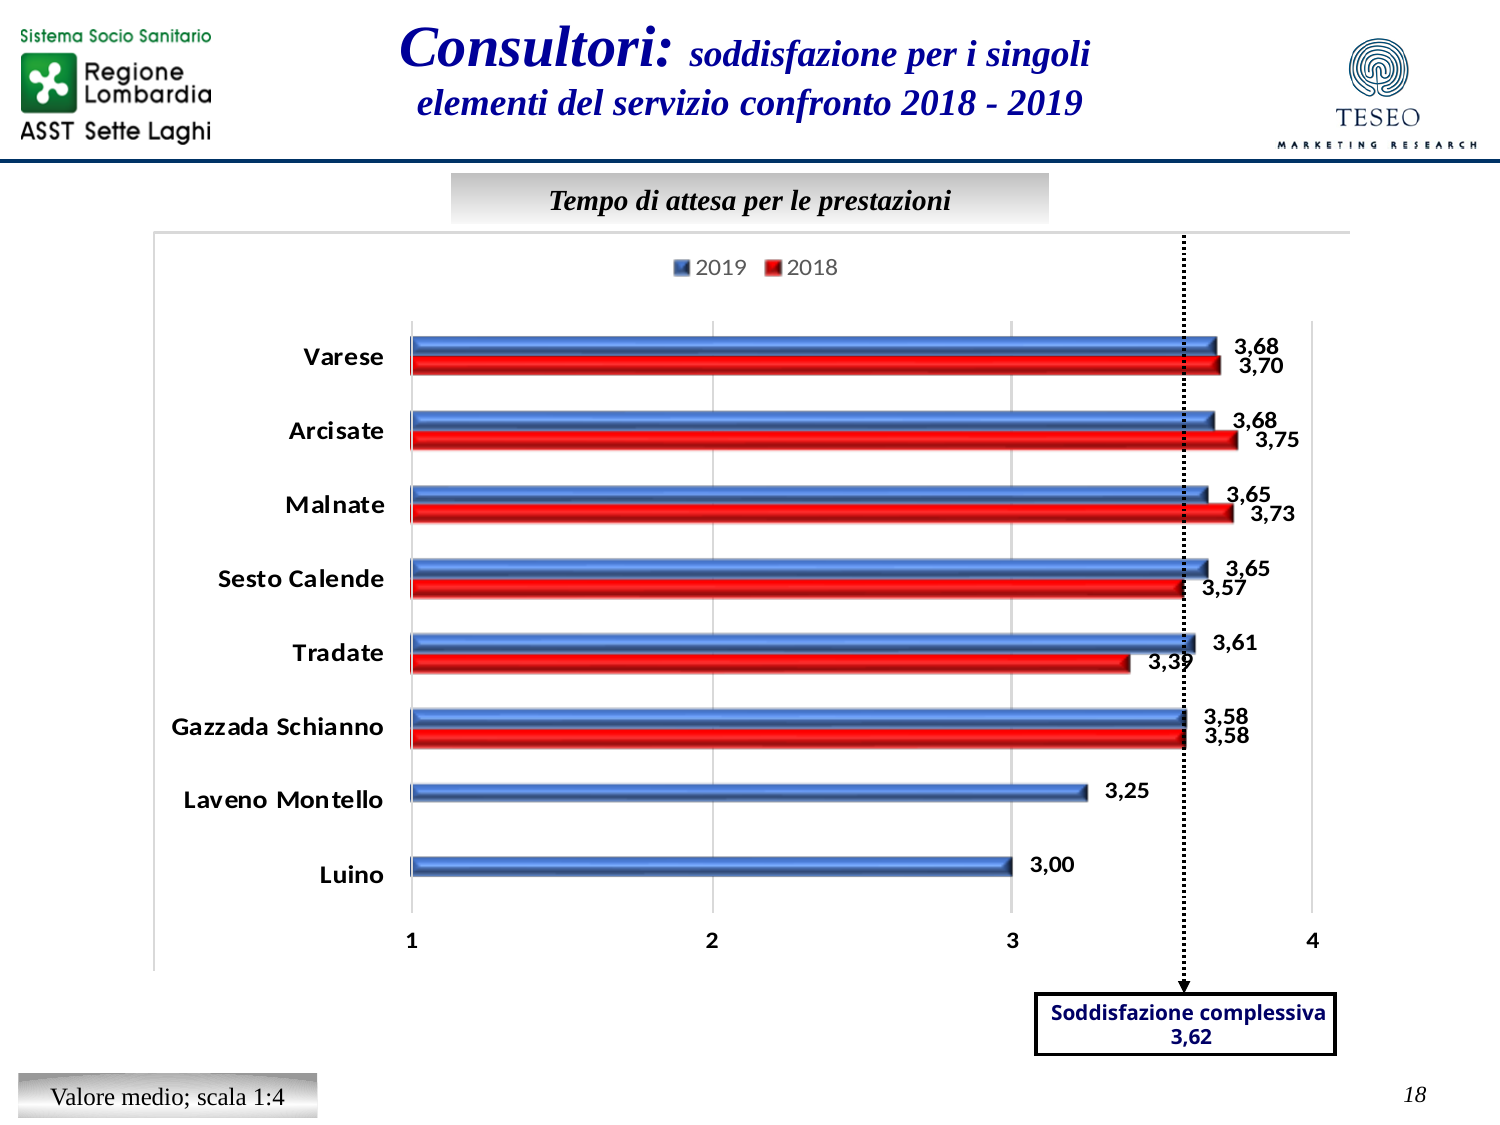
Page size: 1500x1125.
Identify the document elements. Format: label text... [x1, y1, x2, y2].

text_box Tempo di attesa per le prestazioni [451, 173, 1049, 224]
picture [153, 231, 1350, 971]
text_box Consultori: soddisfazione per i singoli elementi del servizio confronto 2018 - 2019 [206, 25, 1294, 151]
picture [21, 26, 206, 148]
text_box Soddisfazione complessiva 3,62 [1036, 993, 1335, 1055]
text_box Valore medio; scala 1:4 [18, 1073, 318, 1118]
picture [1294, 30, 1481, 149]
